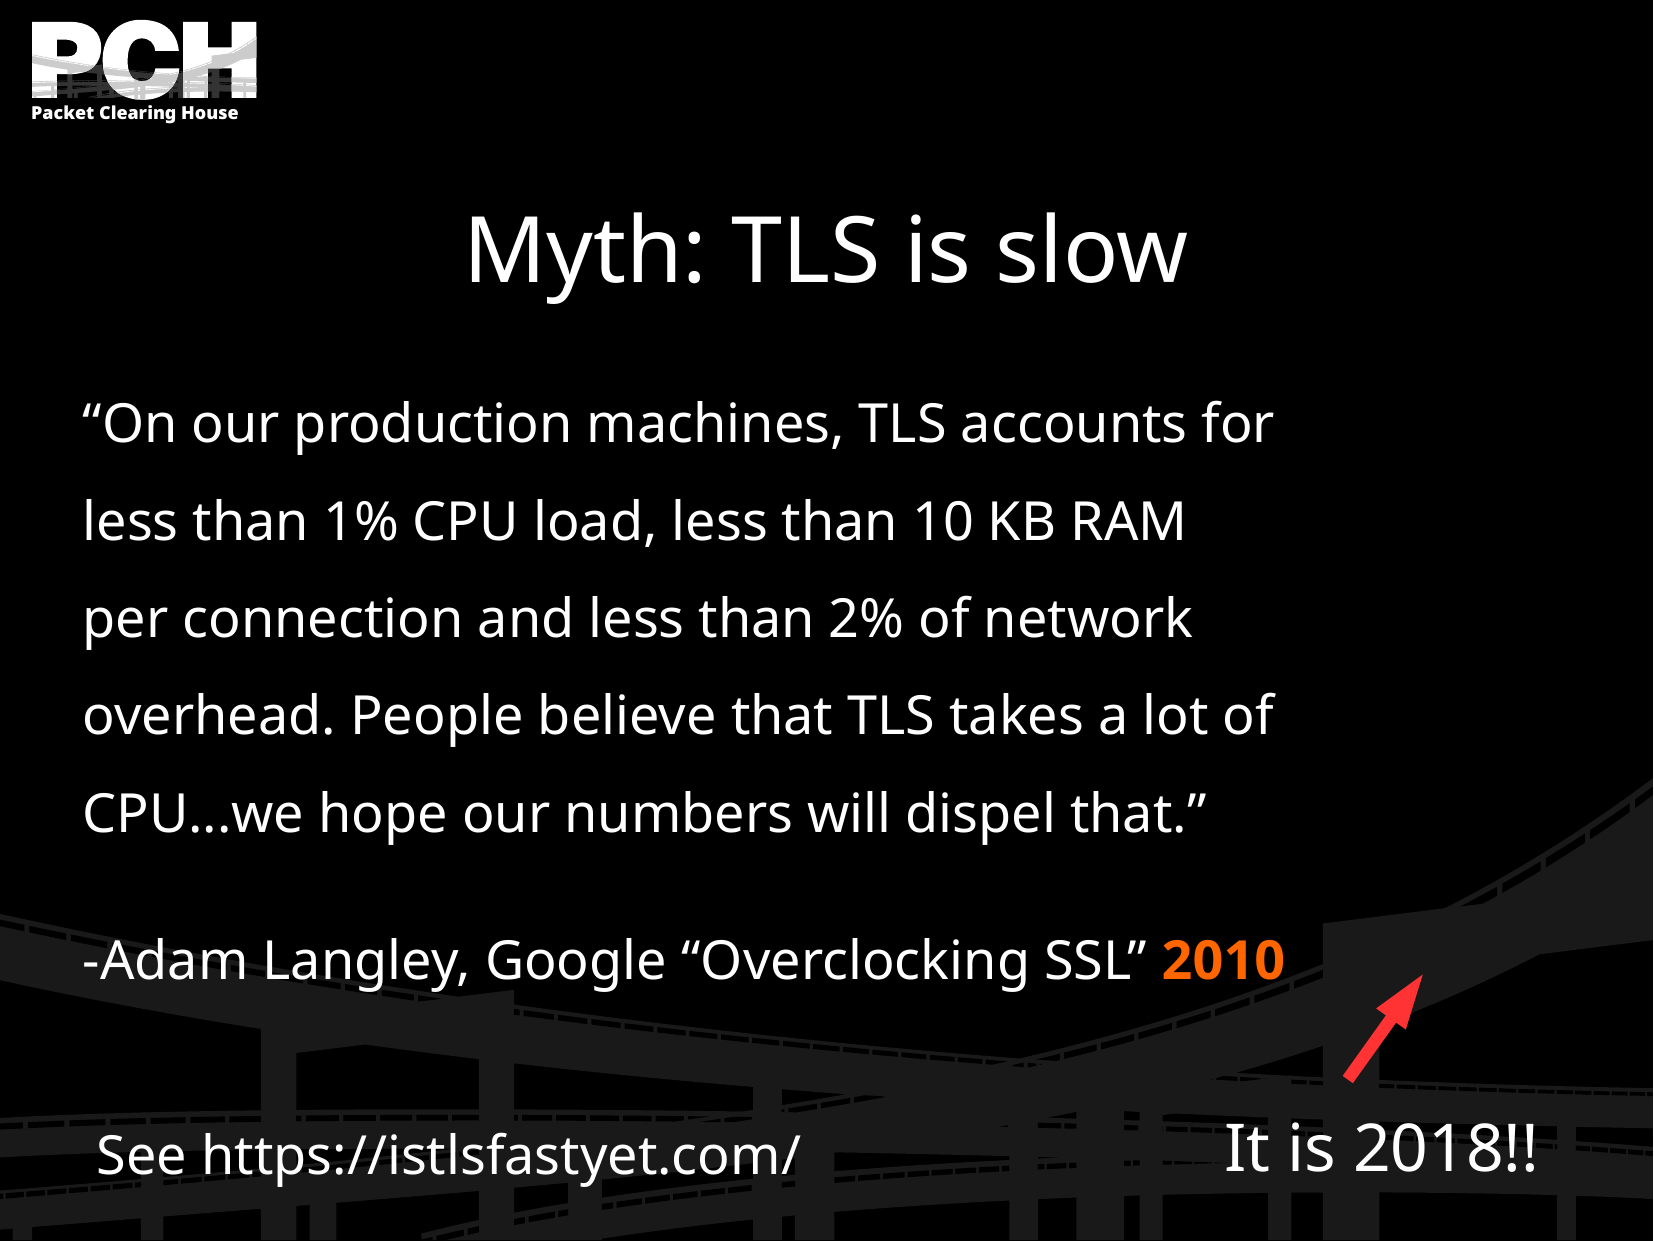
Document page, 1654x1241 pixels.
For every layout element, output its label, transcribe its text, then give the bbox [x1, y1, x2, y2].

list It is 2018!! [1224, 1100, 1653, 1191]
title Myth: TLS is slow [0, 143, 1653, 352]
list “On our production machines, TLS accounts for less than 1% CPU load, less than 10 KB RAM per connection and less than 2% of network overhead. People believe that TLS takes a lot of CPU...we hope our numbers will dispel that.” -Adam Langley, Google “Overclocking SSL” 2010 See https://istlsfastyet.com/ [82, 384, 1571, 1201]
